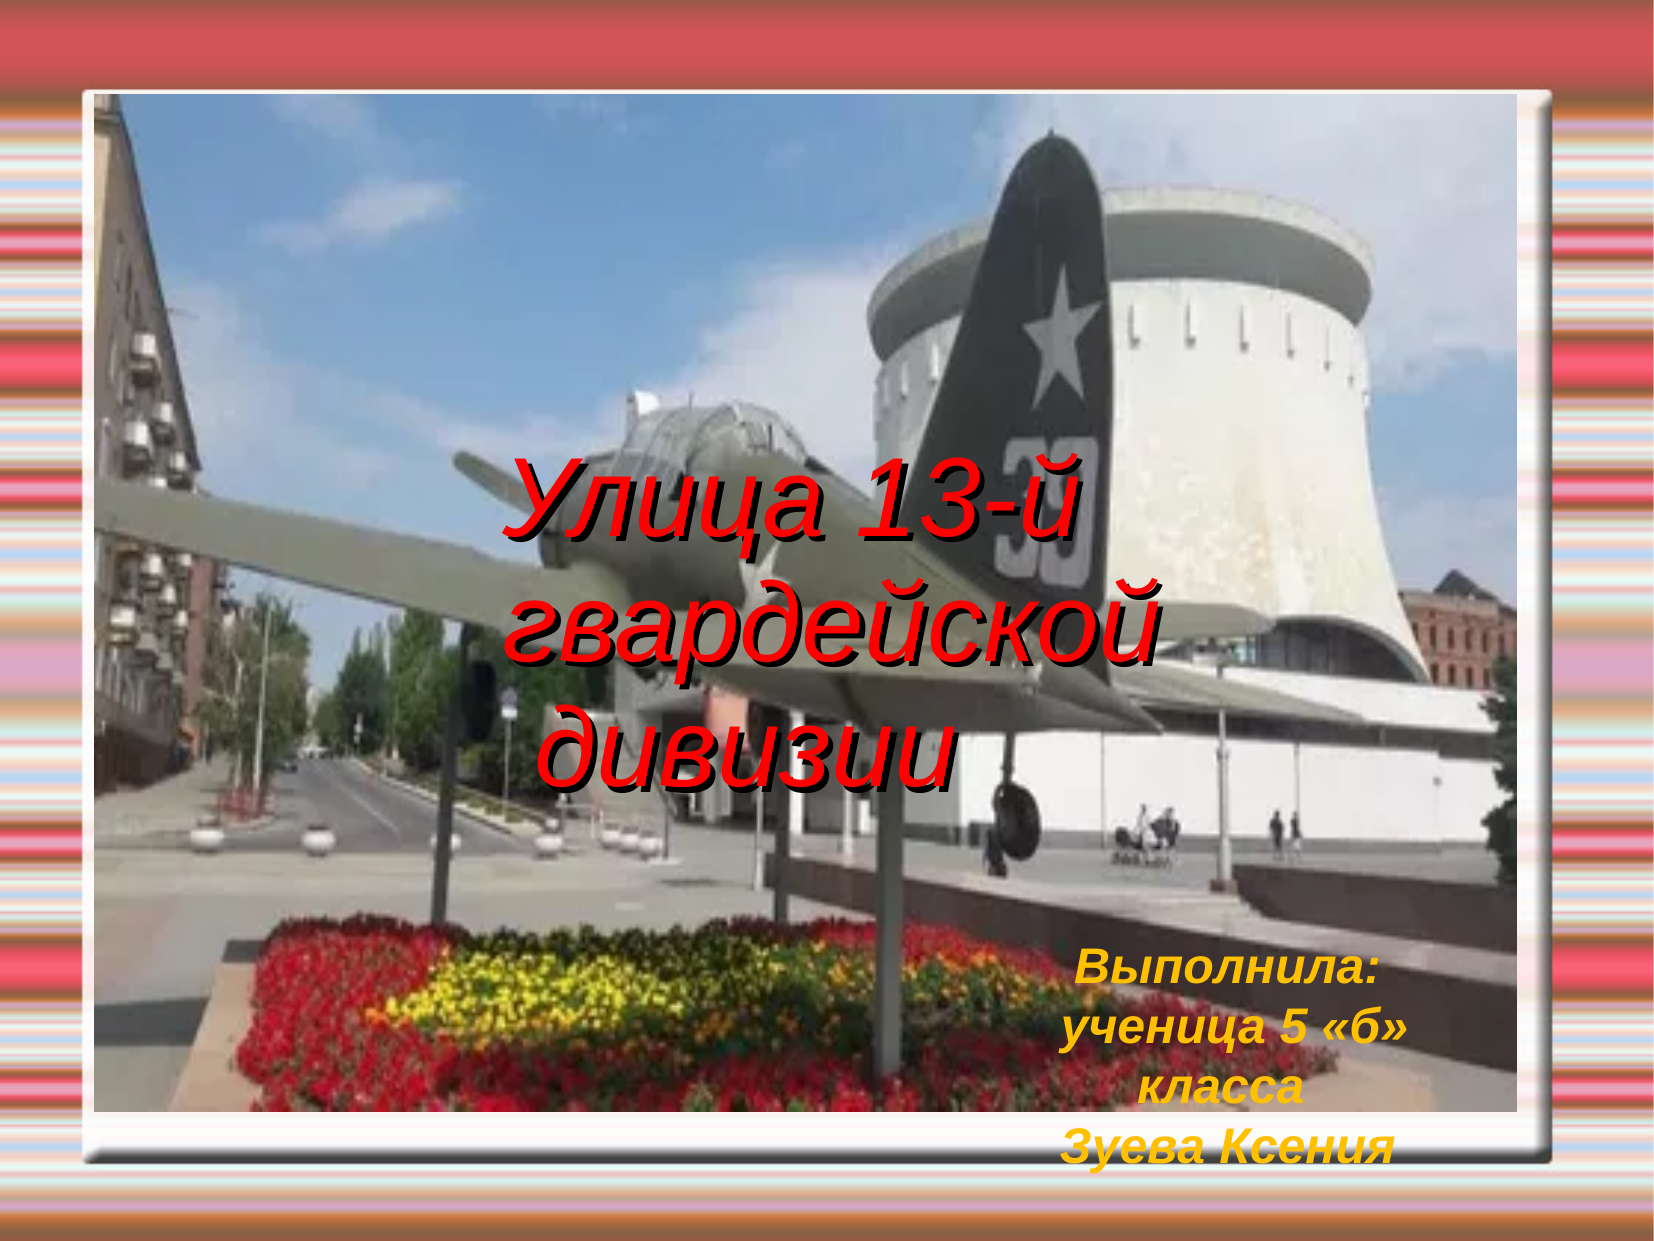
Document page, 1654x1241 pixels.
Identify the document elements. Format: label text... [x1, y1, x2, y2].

text_box Улица 13-й гвардейской дивизии [488, 426, 1179, 819]
text_box Выполнила: ученица 5 «б» класса Зуева Ксения [1027, 933, 1428, 1047]
picture [94, 94, 1517, 1112]
